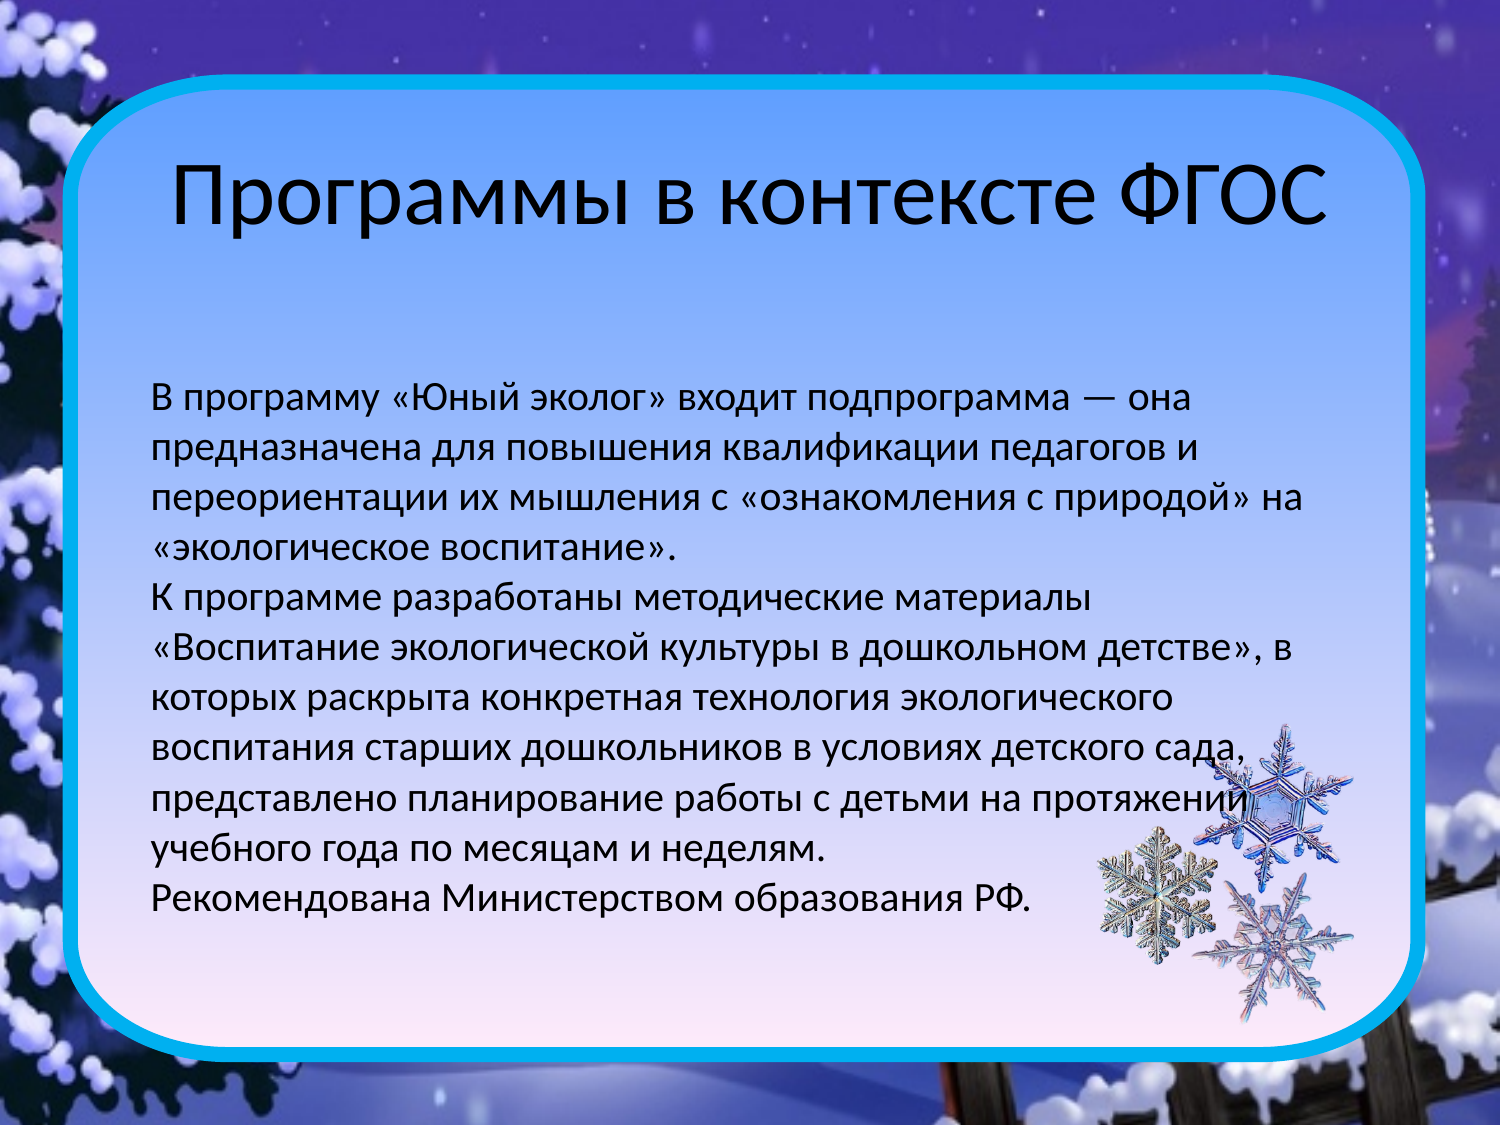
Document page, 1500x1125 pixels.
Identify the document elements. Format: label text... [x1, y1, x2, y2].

picture [0, 0, 1500, 1125]
subtitle В программу «Юный эколог» входит подпрограмма — она предназ­начена для повышения квалификации педагогов и переориентации их мышления с «ознакомления с природой» на «экологическое воспитание». К программе разработаны методические материалы «Воспитание экологической культуры в дошкольном детстве», в которых раскрыта конкретная технология экологического воспитания старших дошколь­ников в условиях детского сада, представлено планирование работы с детьми на протяжении учебного года по месяцам и неделям. Рекомендована Министерством образования РФ. [135, 361, 1341, 976]
title Программы в контексте ФГОС [112, 125, 1388, 338]
